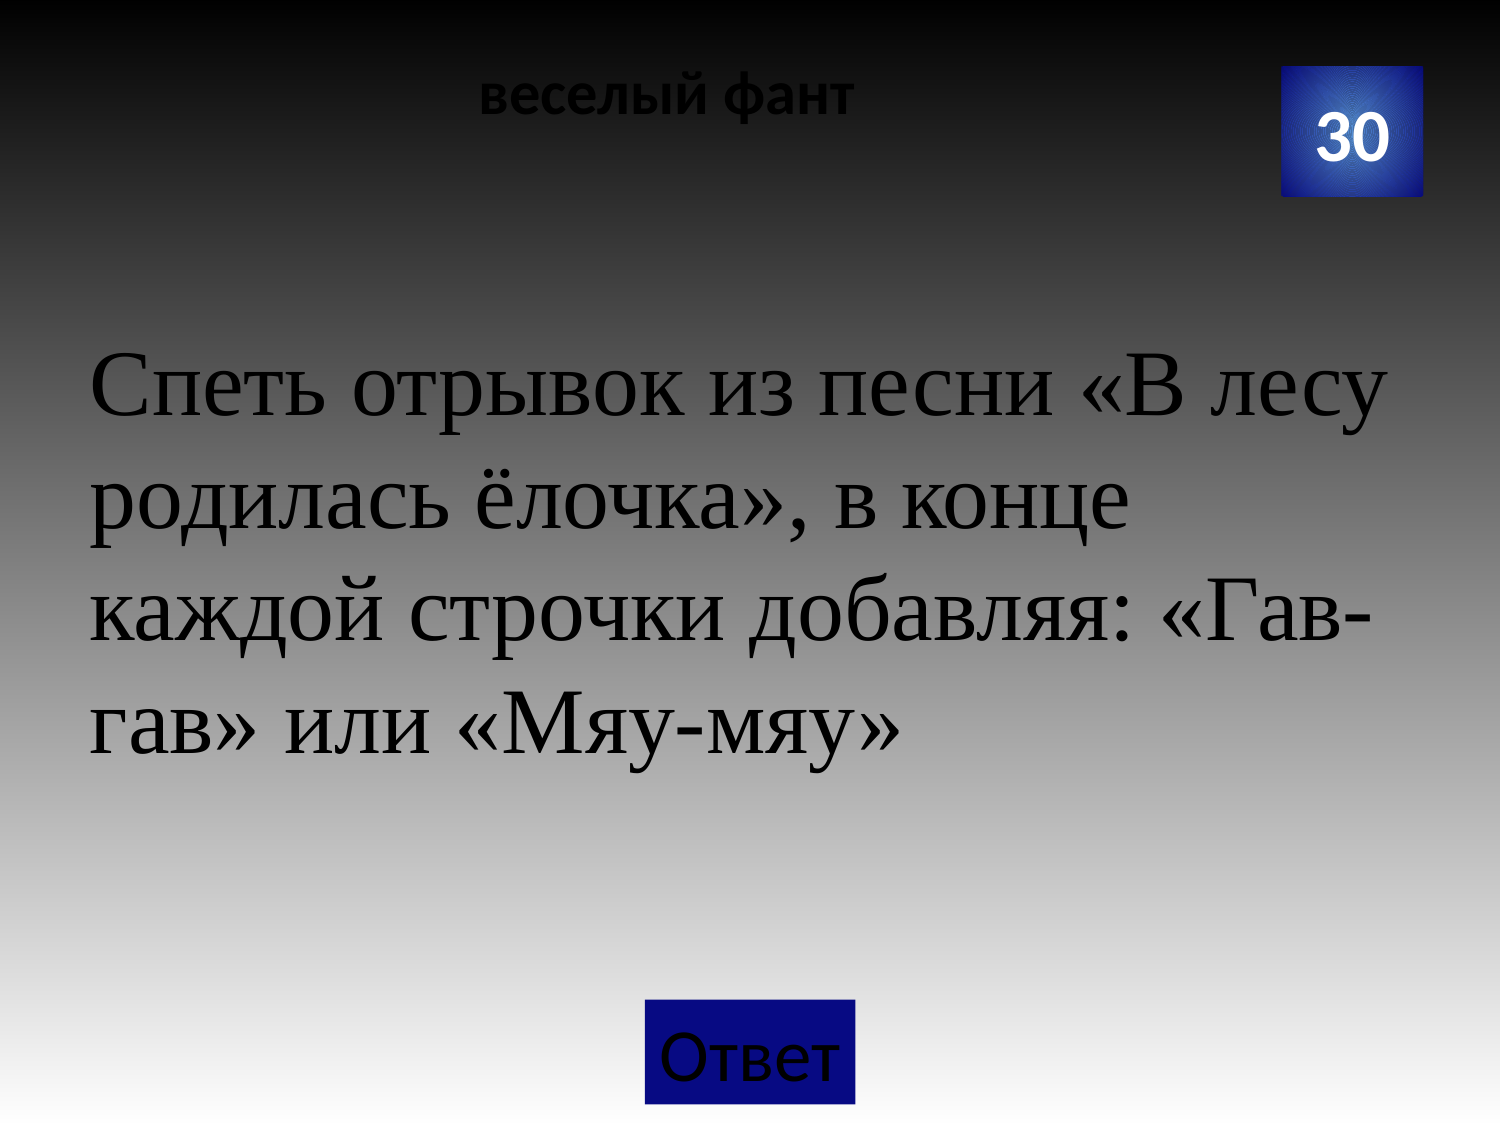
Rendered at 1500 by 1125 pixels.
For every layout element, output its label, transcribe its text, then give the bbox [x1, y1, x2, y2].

text_box 30 [1281, 66, 1424, 197]
title веселый фант [75, 45, 1258, 233]
list Спеть отрывок из песни «В лесу родилась ёлочка», в конце каждой строчки добавляя: «Гав-гав» или «Мяу-мяу» [75, 314, 1425, 1000]
